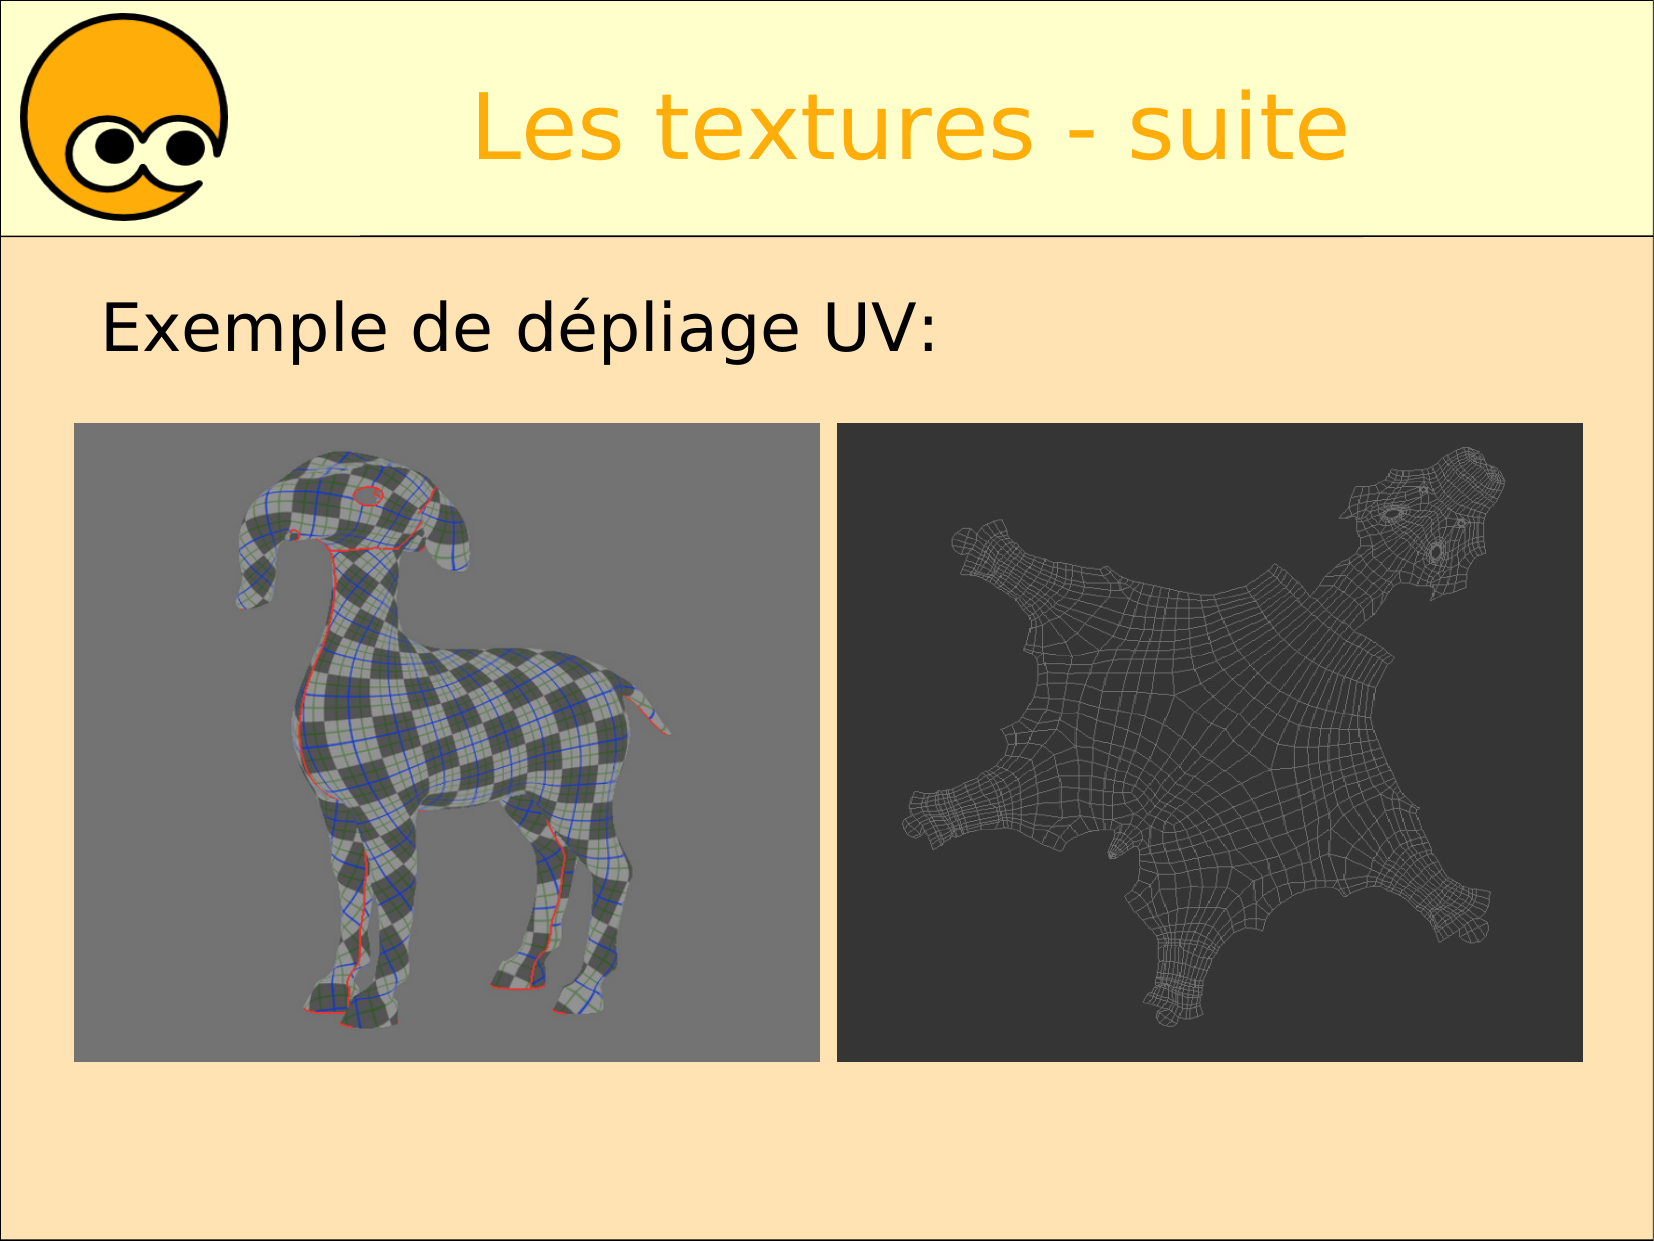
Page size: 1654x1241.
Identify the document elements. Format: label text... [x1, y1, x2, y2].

title Les textures - suite [252, 49, 1571, 207]
picture [20, 13, 228, 221]
picture [74, 423, 820, 1062]
picture [837, 423, 1583, 1062]
list Exemple de dépliage UV: [82, 290, 1571, 1109]
